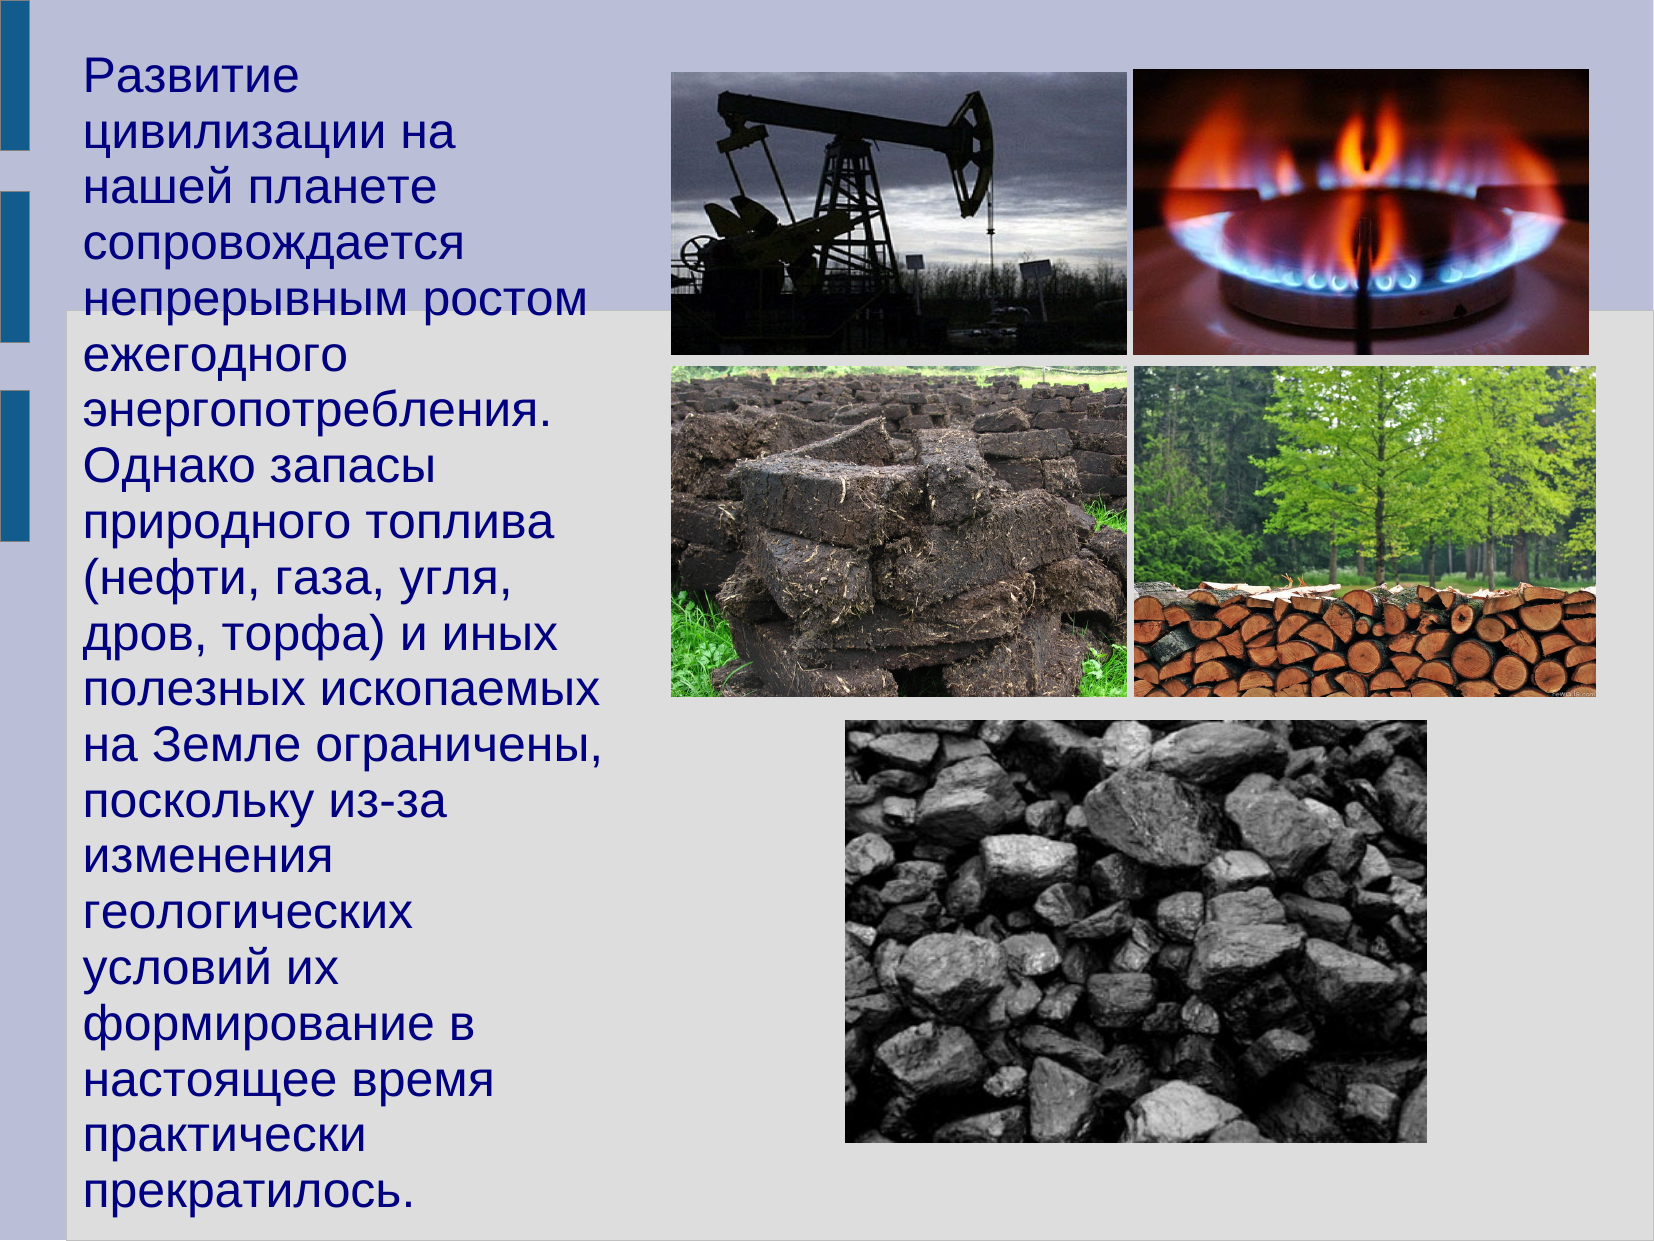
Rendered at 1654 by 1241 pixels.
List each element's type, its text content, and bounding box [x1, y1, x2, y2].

picture [671, 366, 1127, 697]
picture [1133, 69, 1589, 355]
picture [671, 72, 1127, 355]
picture [845, 720, 1427, 1144]
list Развитие цивилизации на нашей планете сопровождается непрерывным ростом ежегодного энергопотребления. Однако запасы природного топлива (нефти, газа, угля, дров, торфа) и иных полезных ископаемых на Земле ограничены, поскольку из-за изменения геологических условий их формирование в настоящее время практически прекратилось. [11, 47, 615, 1229]
picture [1134, 366, 1596, 697]
